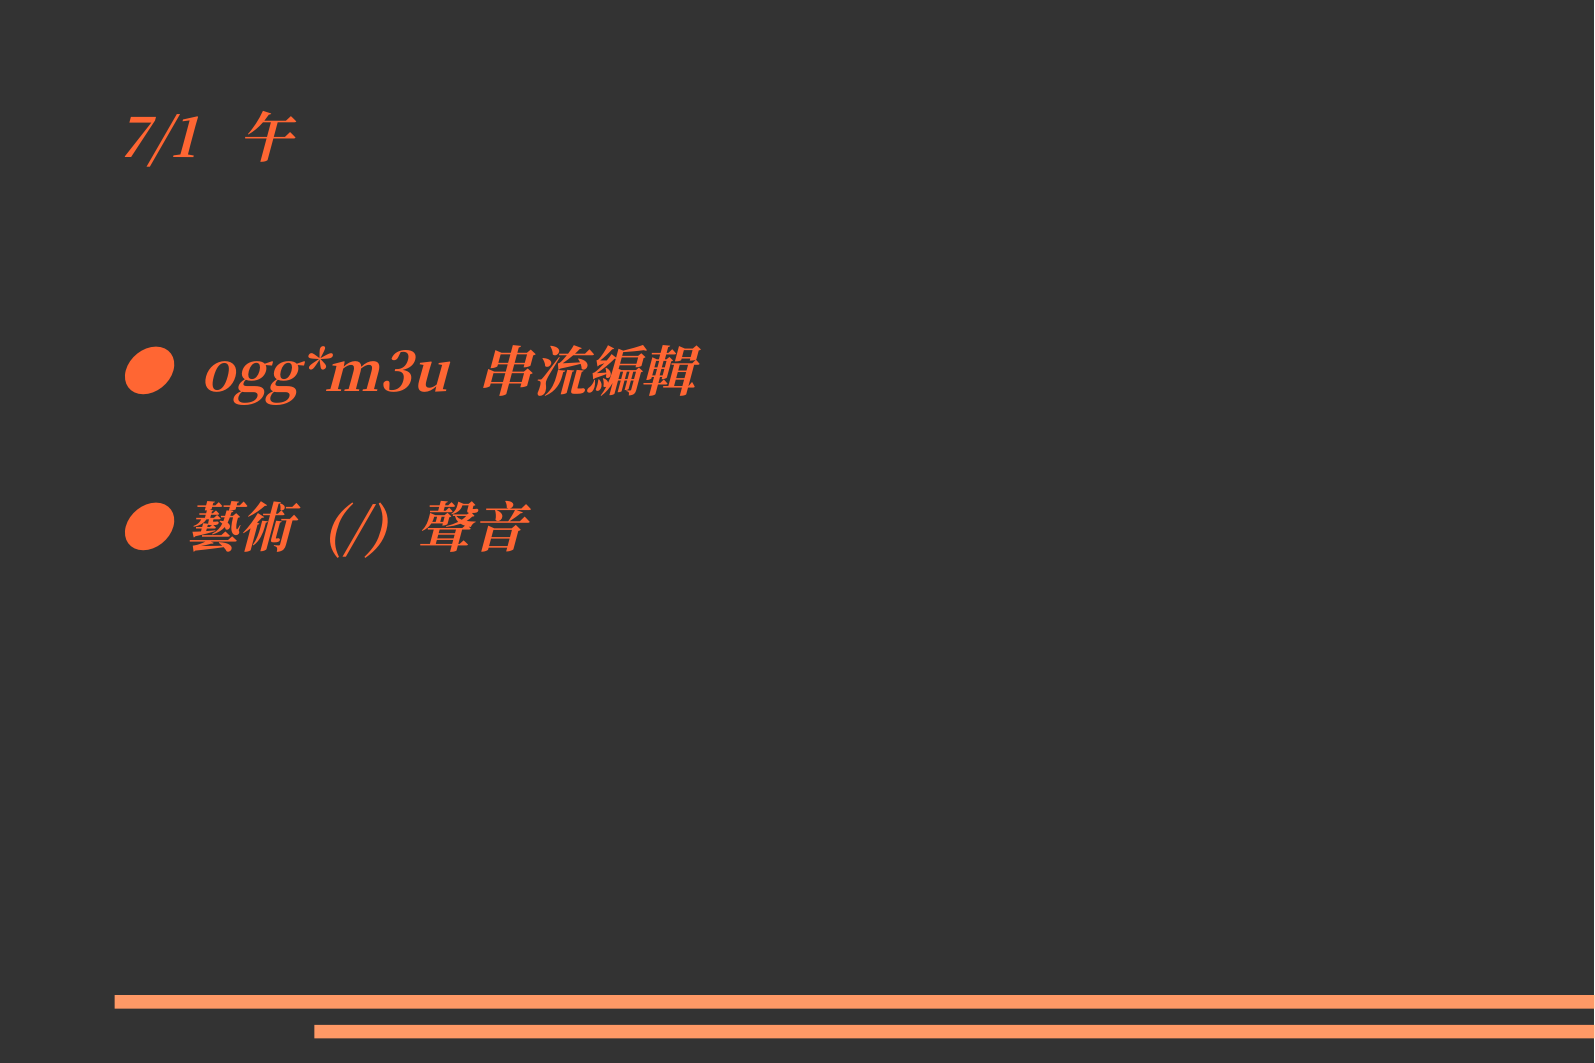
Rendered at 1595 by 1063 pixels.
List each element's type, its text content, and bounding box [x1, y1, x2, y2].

title 7/1 午 ● ogg*m3u 串流編輯 ● 藝術 (/) 聲音 [117, 144, 1479, 514]
